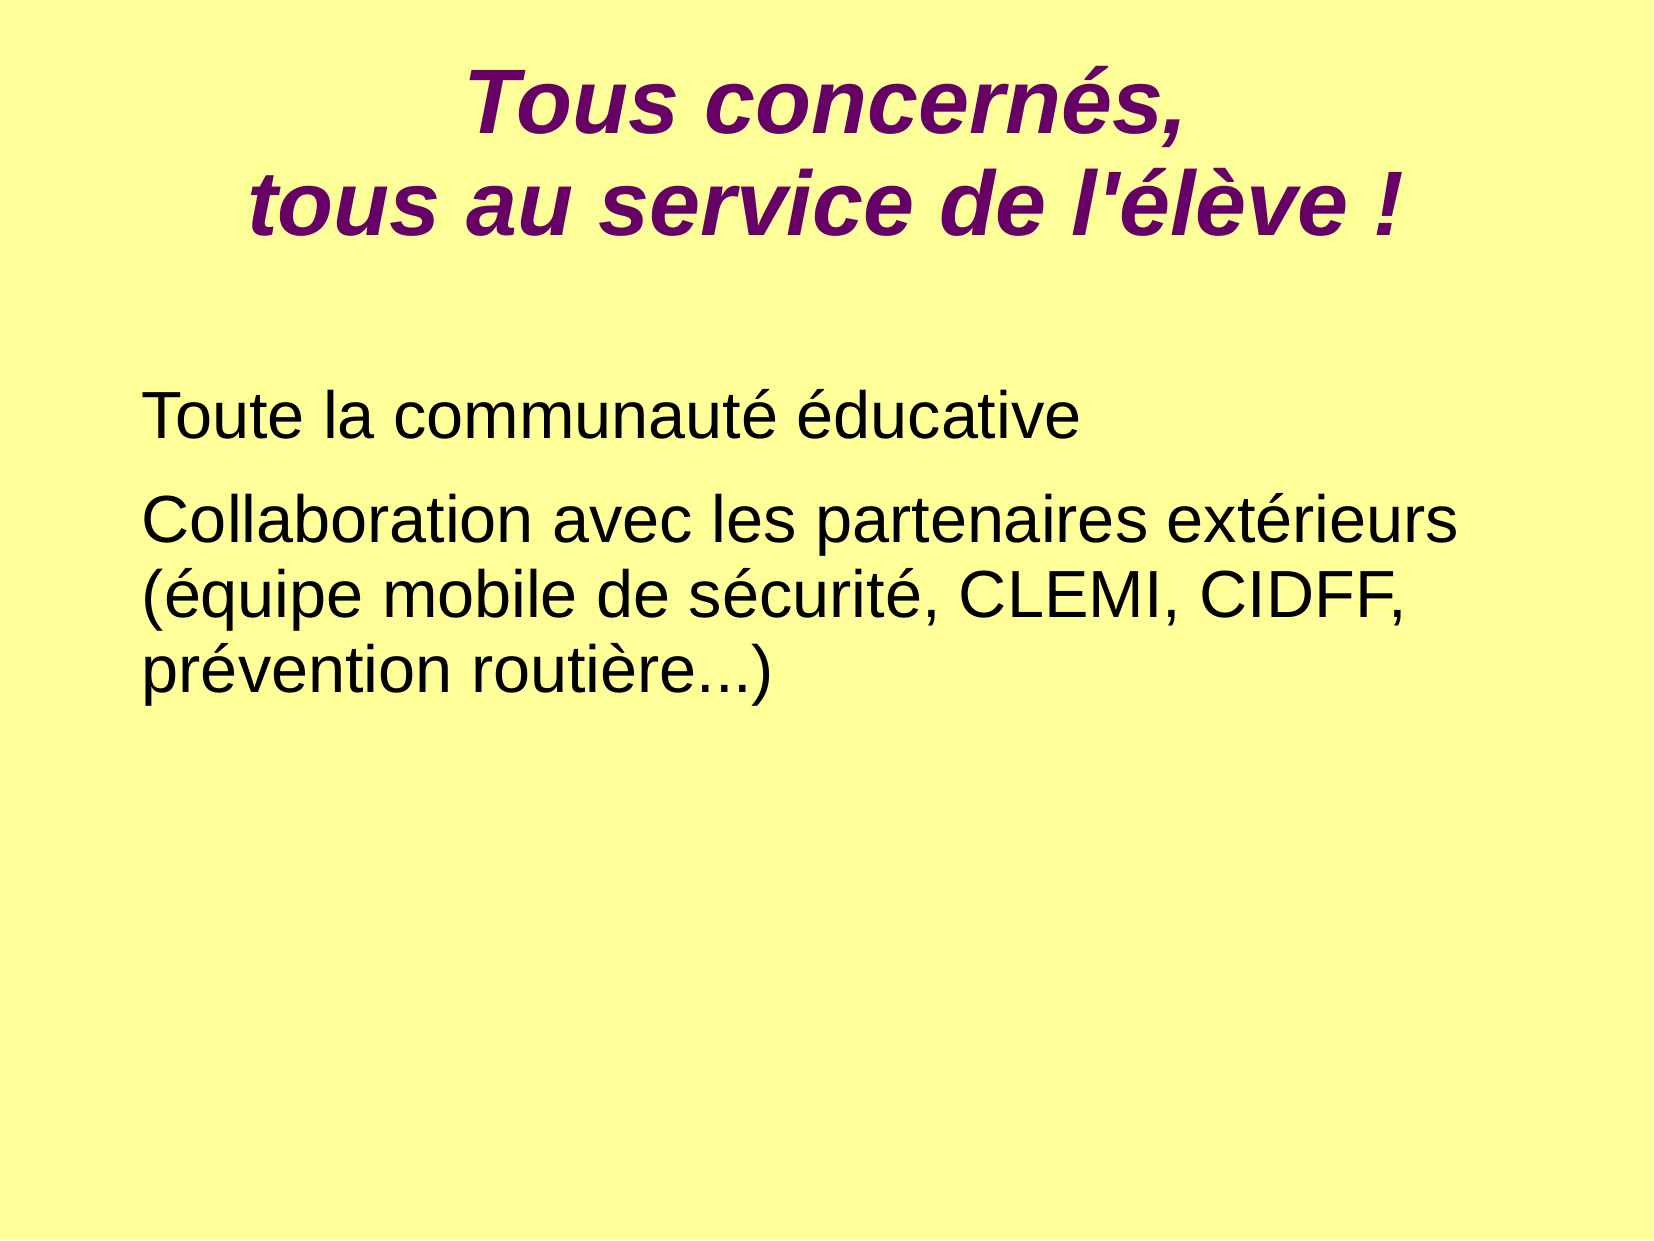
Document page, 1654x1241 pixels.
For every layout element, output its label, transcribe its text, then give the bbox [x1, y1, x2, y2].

title Tous concernés, tous au service de l'élève ! [82, 49, 1571, 257]
list Toute la communauté éducative Collaboration avec les partenaires extérieurs (équipe mobile de sécurité, CLEMI, CIDFF, prévention routière...) [70, 377, 1560, 1098]
